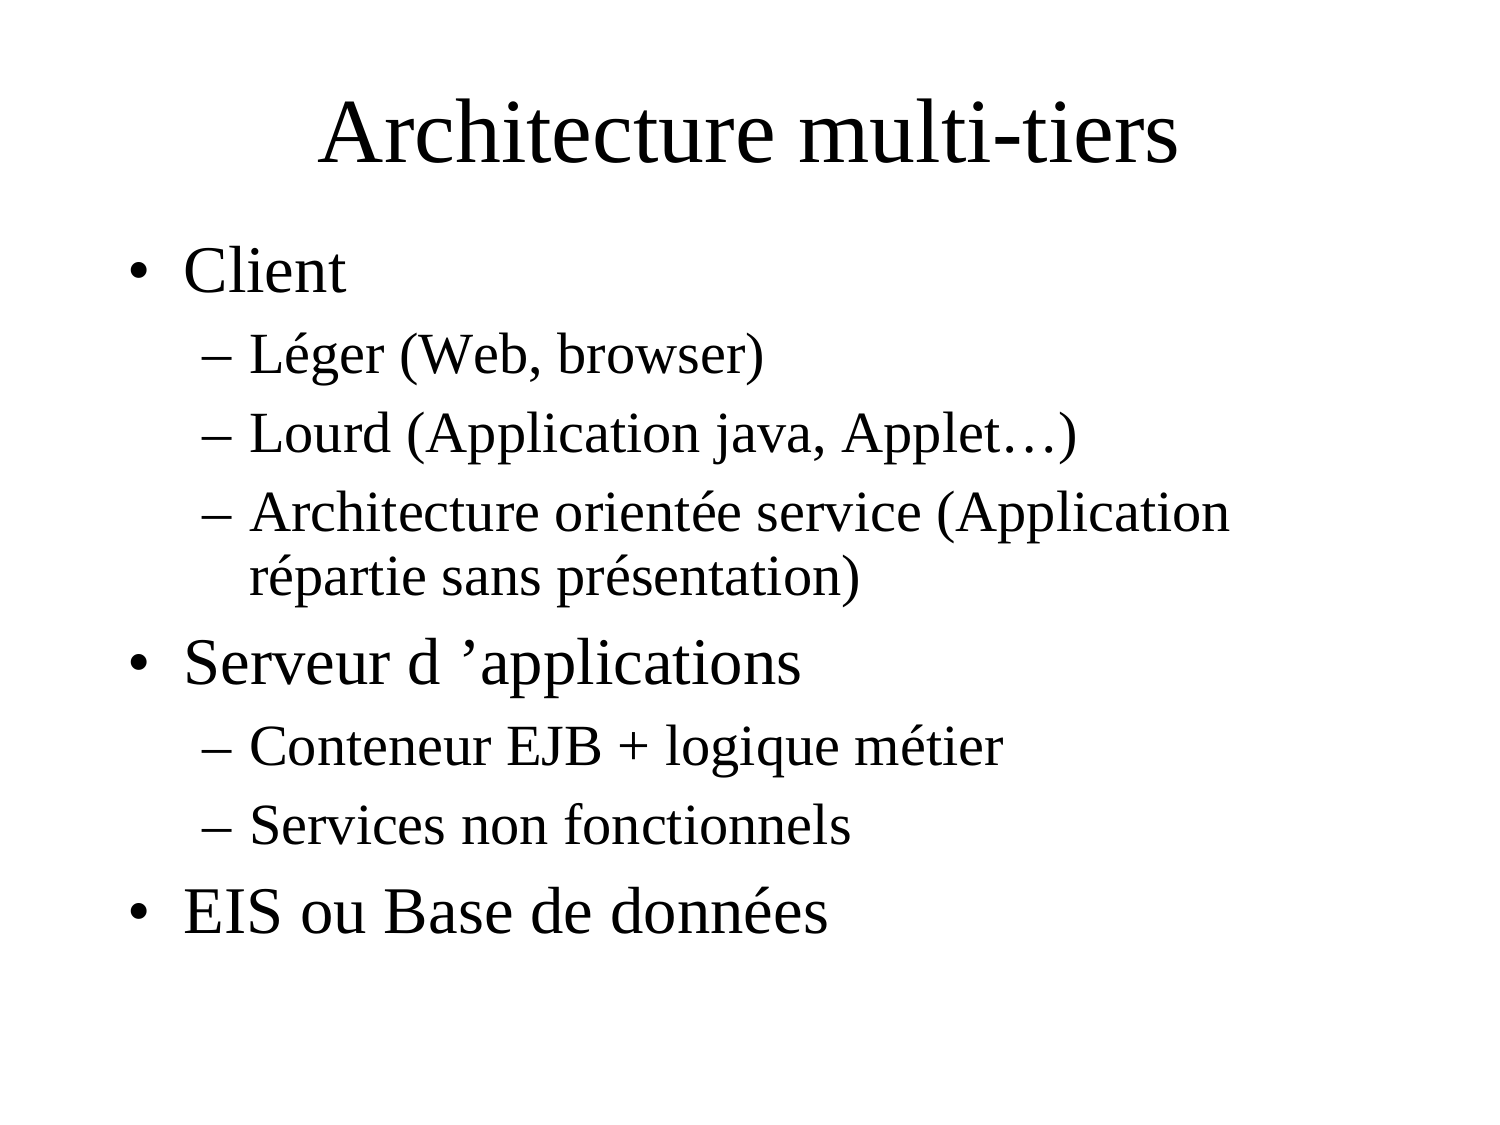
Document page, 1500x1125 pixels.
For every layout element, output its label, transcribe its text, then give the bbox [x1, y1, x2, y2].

title Architecture multi-tiers [112, 37, 1388, 224]
list Client Léger (Web, browser) Lourd (Application java, Applet…) Architecture orientée service (Application répartie sans présentation) Serveur d ’applications Conteneur EJB + logique métier Services non fonctionnels EIS ou Base de données [112, 224, 1388, 1026]
